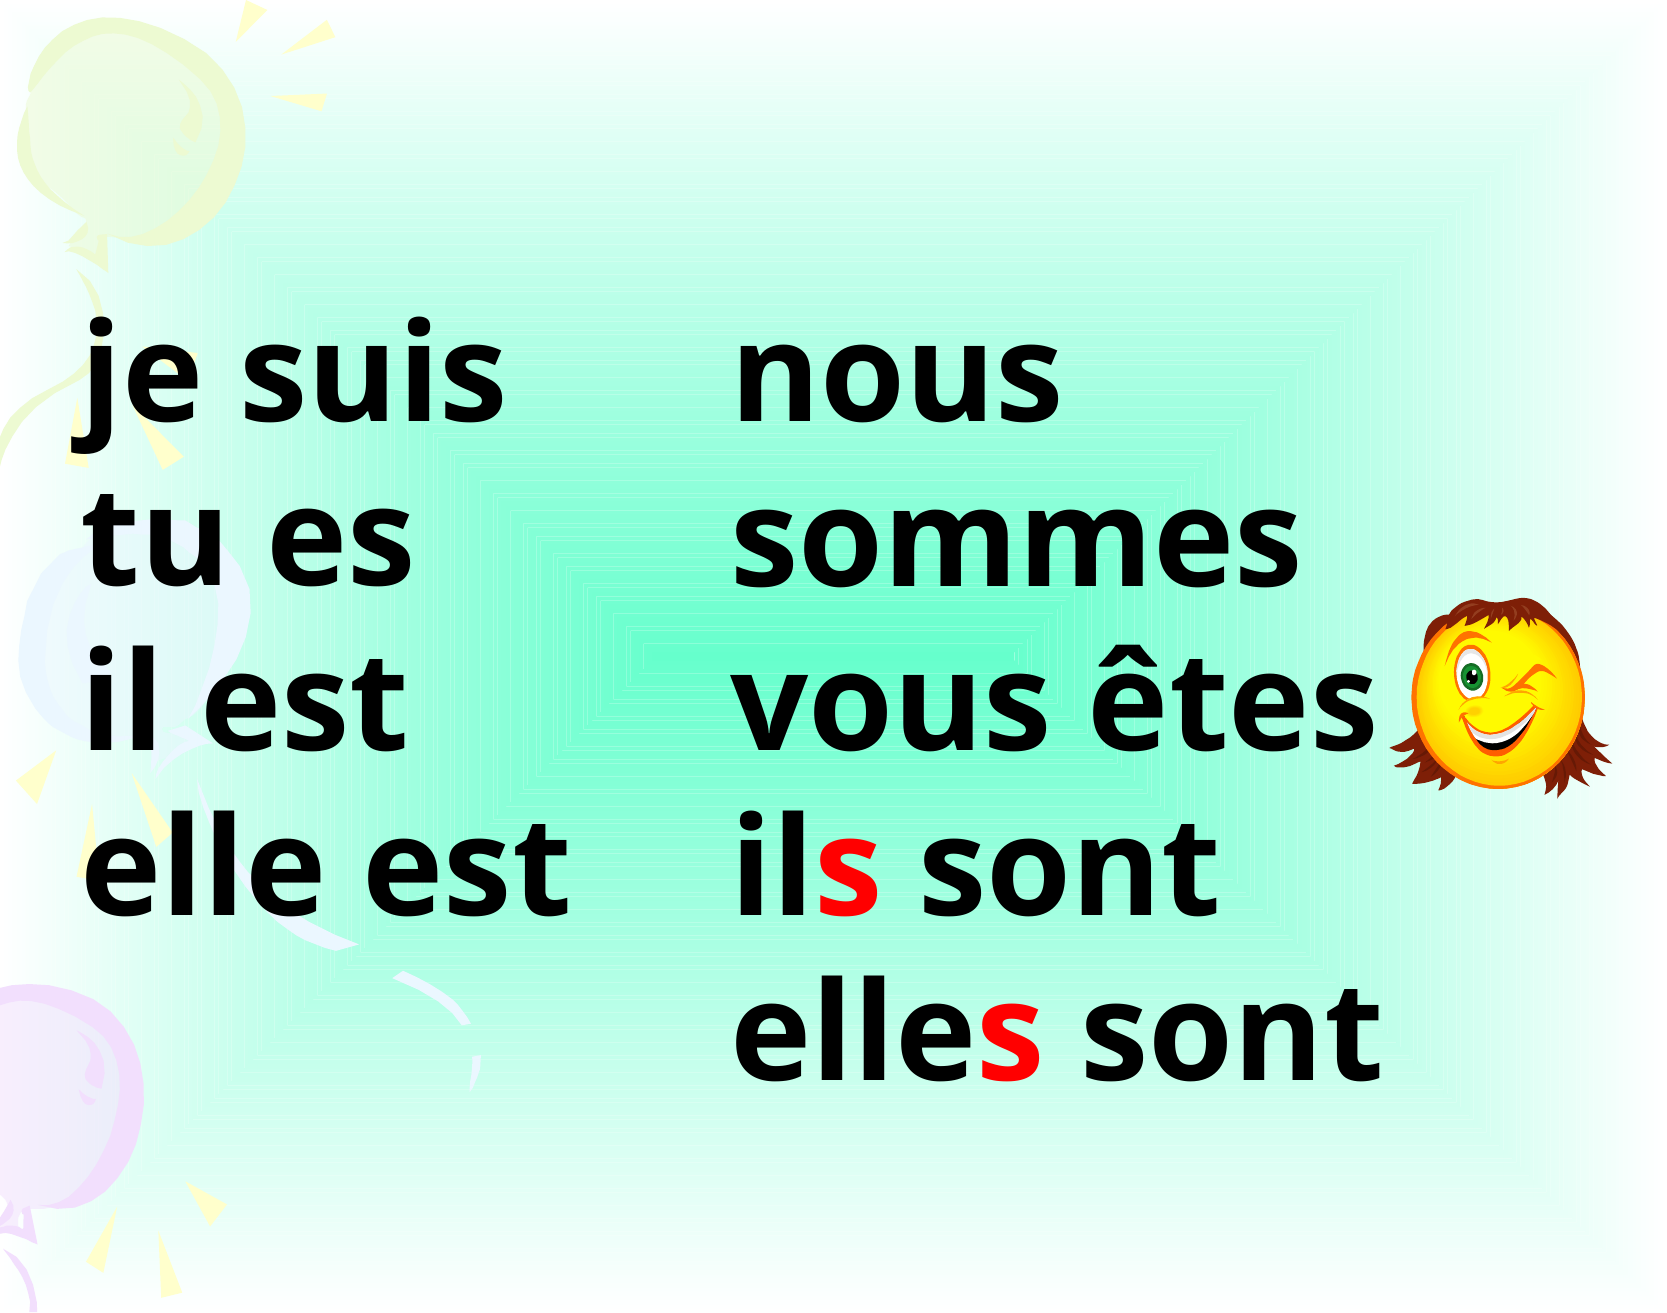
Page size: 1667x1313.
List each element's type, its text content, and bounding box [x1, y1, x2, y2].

picture [1388, 597, 1614, 800]
text_box nous sommes vous êtes ils sont elles sont [715, 276, 1667, 1116]
text_box je suis tu es il est elle est [65, 275, 739, 951]
